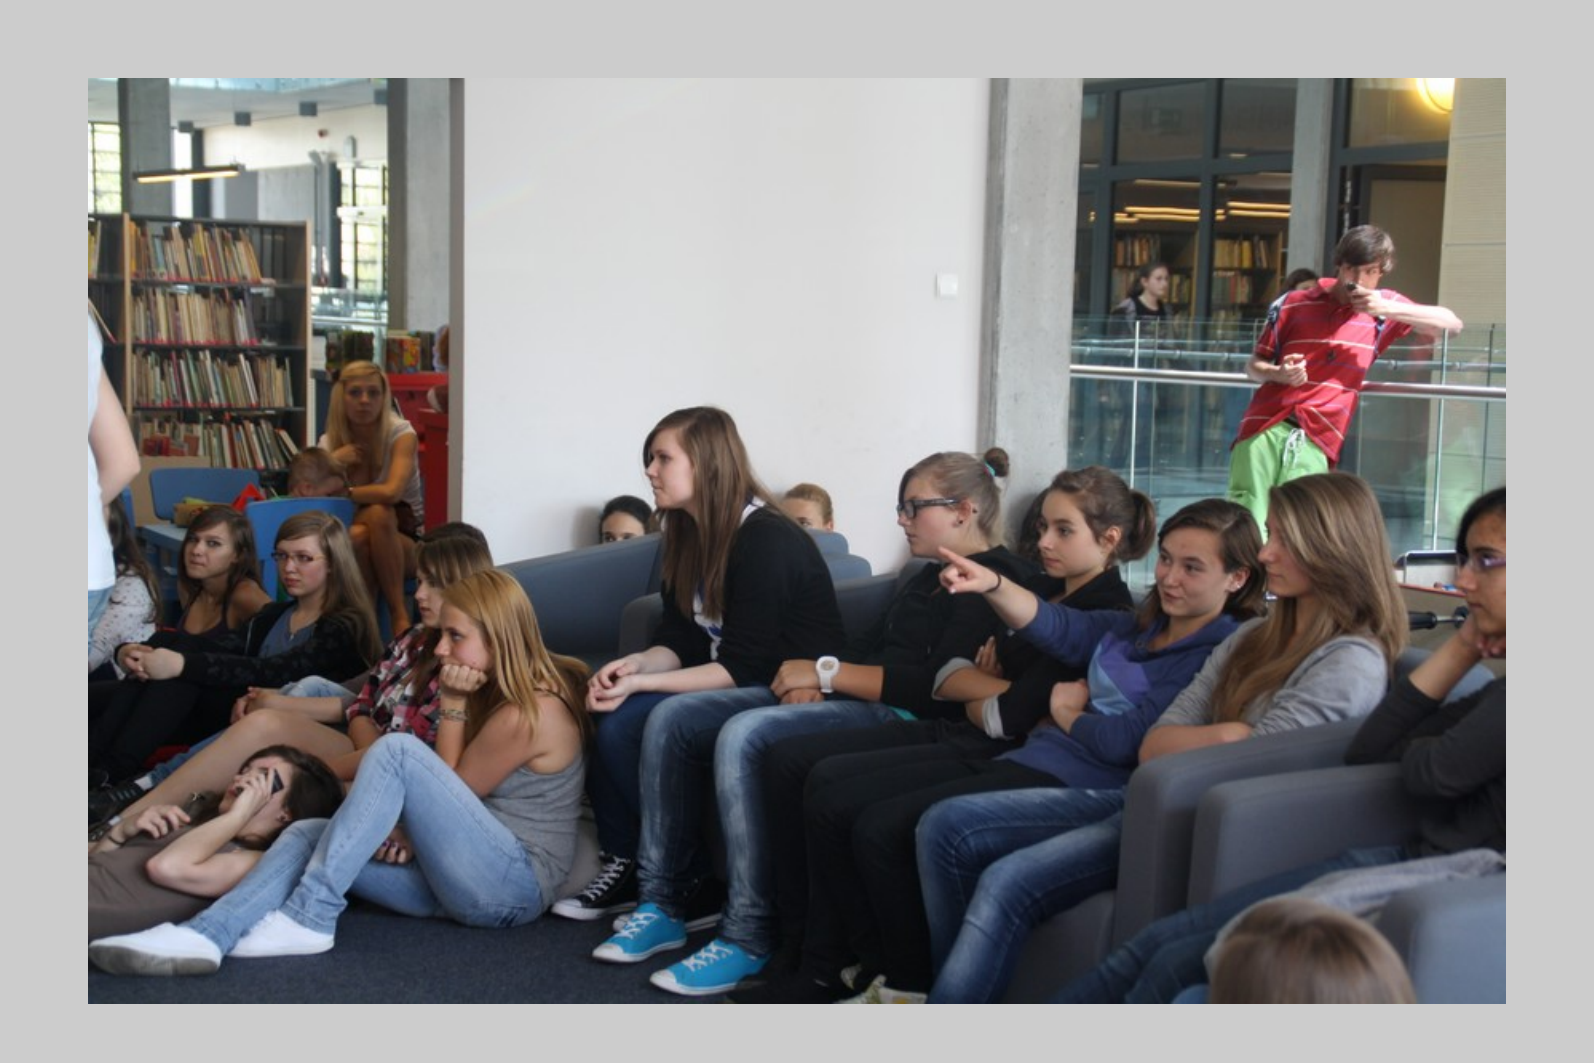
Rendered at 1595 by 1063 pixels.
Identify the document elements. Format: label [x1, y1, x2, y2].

picture [88, 78, 1506, 1004]
